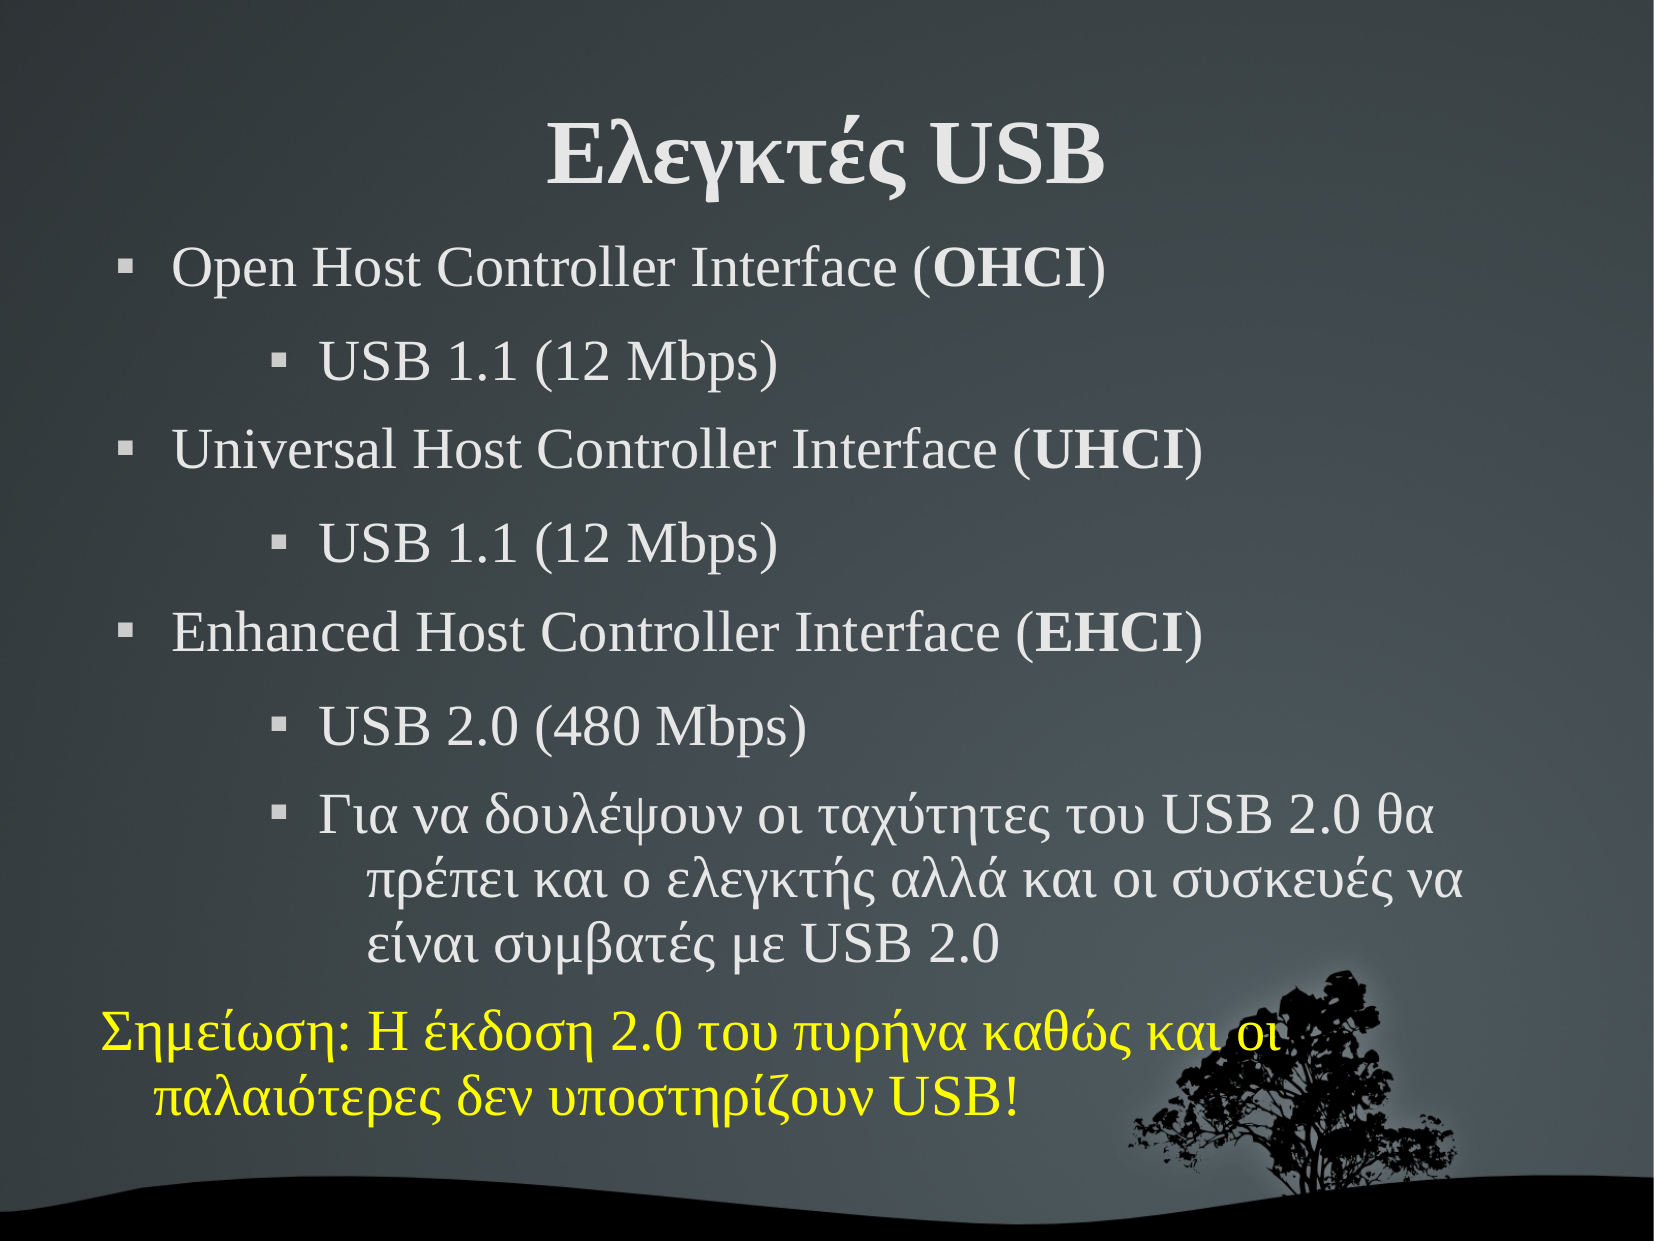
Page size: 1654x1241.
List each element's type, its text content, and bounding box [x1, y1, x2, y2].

title Ελεγκτές USB [82, 49, 1571, 257]
list Open Host Controller Interface (OHCI) USB 1.1 (12 Mbps) Universal Host Controller Interface (UHCI) USB 1.1 (12 Mbps) Enhanced Host Controller Interface (EHCI) USB 2.0 (480 Mbps) Για να δουλέψουν οι ταχύτητες του USB 2.0 θα πρέπει και ο ελεγκτής αλλά και οι συσκευές να είναι συμβατές με USB 2.0 Σημείωση: Η έκδοση 2.0 του πυρήνα καθώς και οι παλαιότερες δεν υποστηρίζουν USB! [82, 257, 1571, 1210]
picture [0, 0, 1654, 1241]
